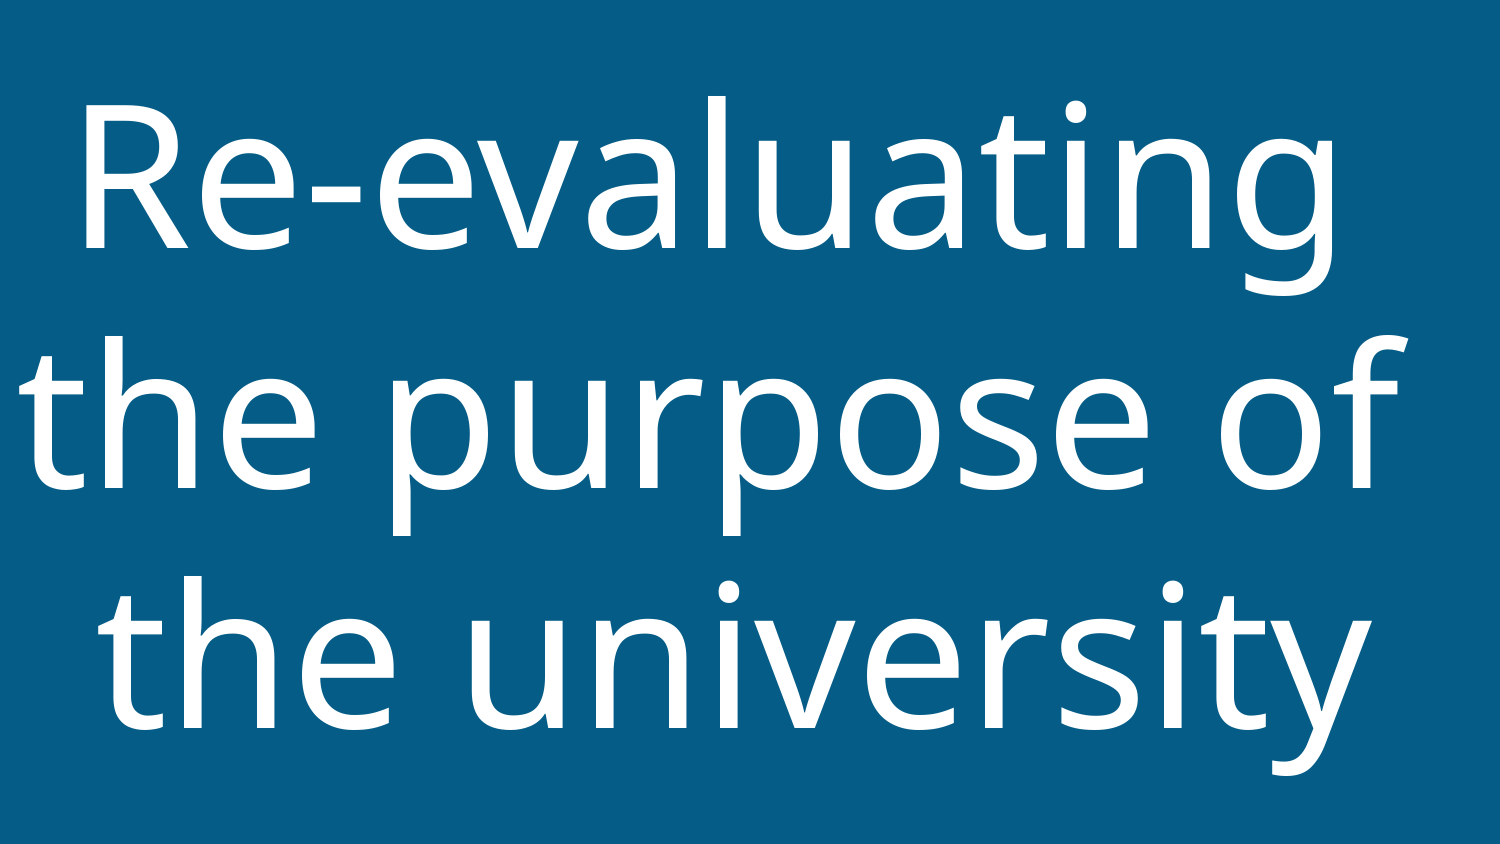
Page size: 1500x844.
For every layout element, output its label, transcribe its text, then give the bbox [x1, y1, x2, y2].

text_box Re-evaluating the purpose of the university [1, 41, 1467, 777]
